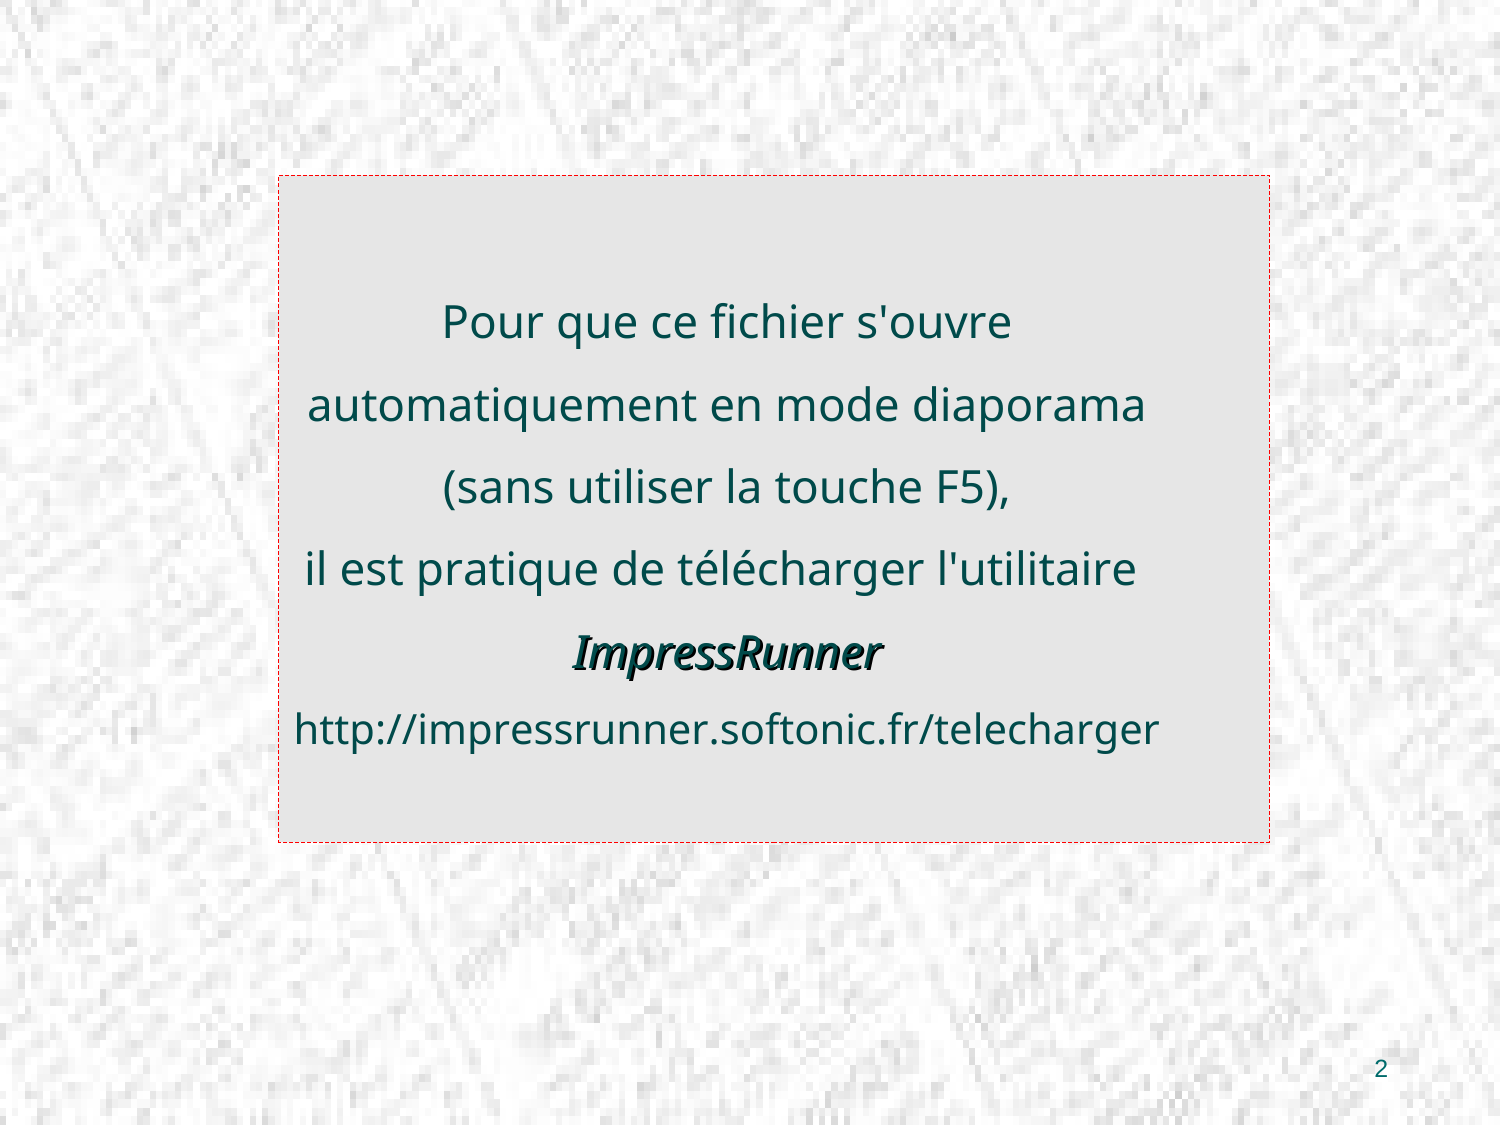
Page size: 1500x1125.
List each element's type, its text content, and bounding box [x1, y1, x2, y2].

picture [0, 0, 1500, 1125]
text_box Pour que ce fichier s'ouvre automatiquement en mode diaporama (sans utiliser la touche F5), il est pratique de télécharger l'utilitaire ImpressRunner http://impressrunner.softonic.fr/telecharger [278, 175, 1270, 843]
